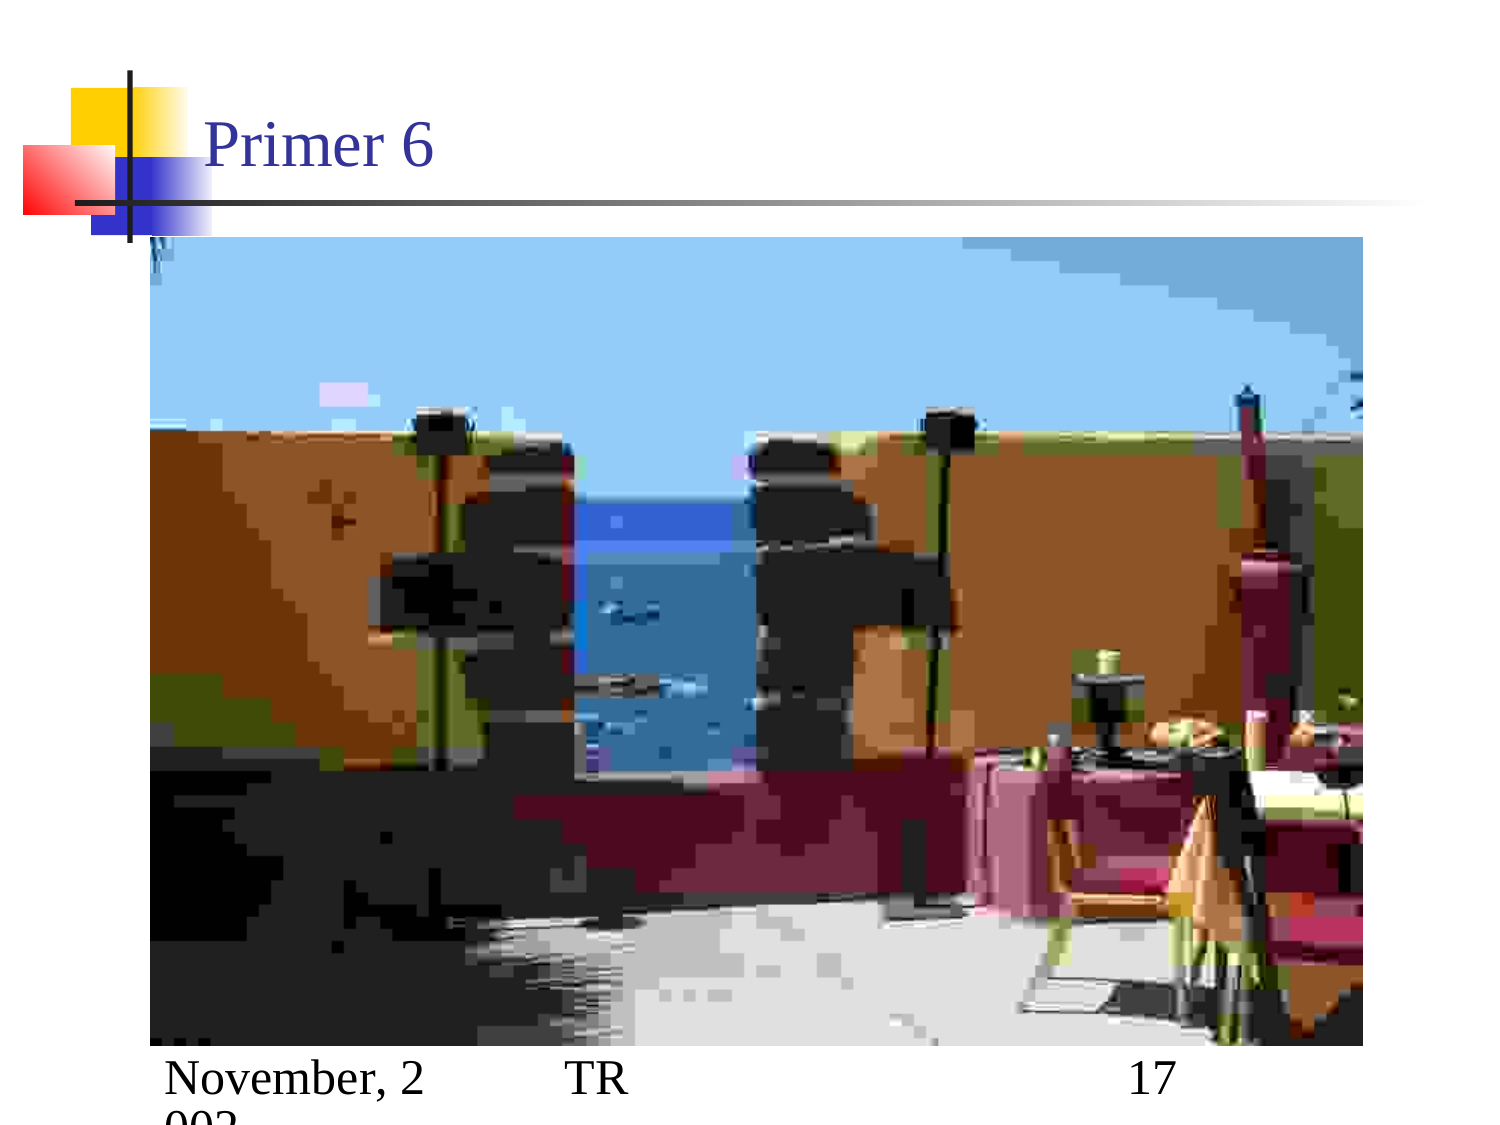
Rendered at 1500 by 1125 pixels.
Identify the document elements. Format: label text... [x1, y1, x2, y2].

title Primer 6 [188, 92, 1468, 188]
picture [150, 237, 1363, 1046]
